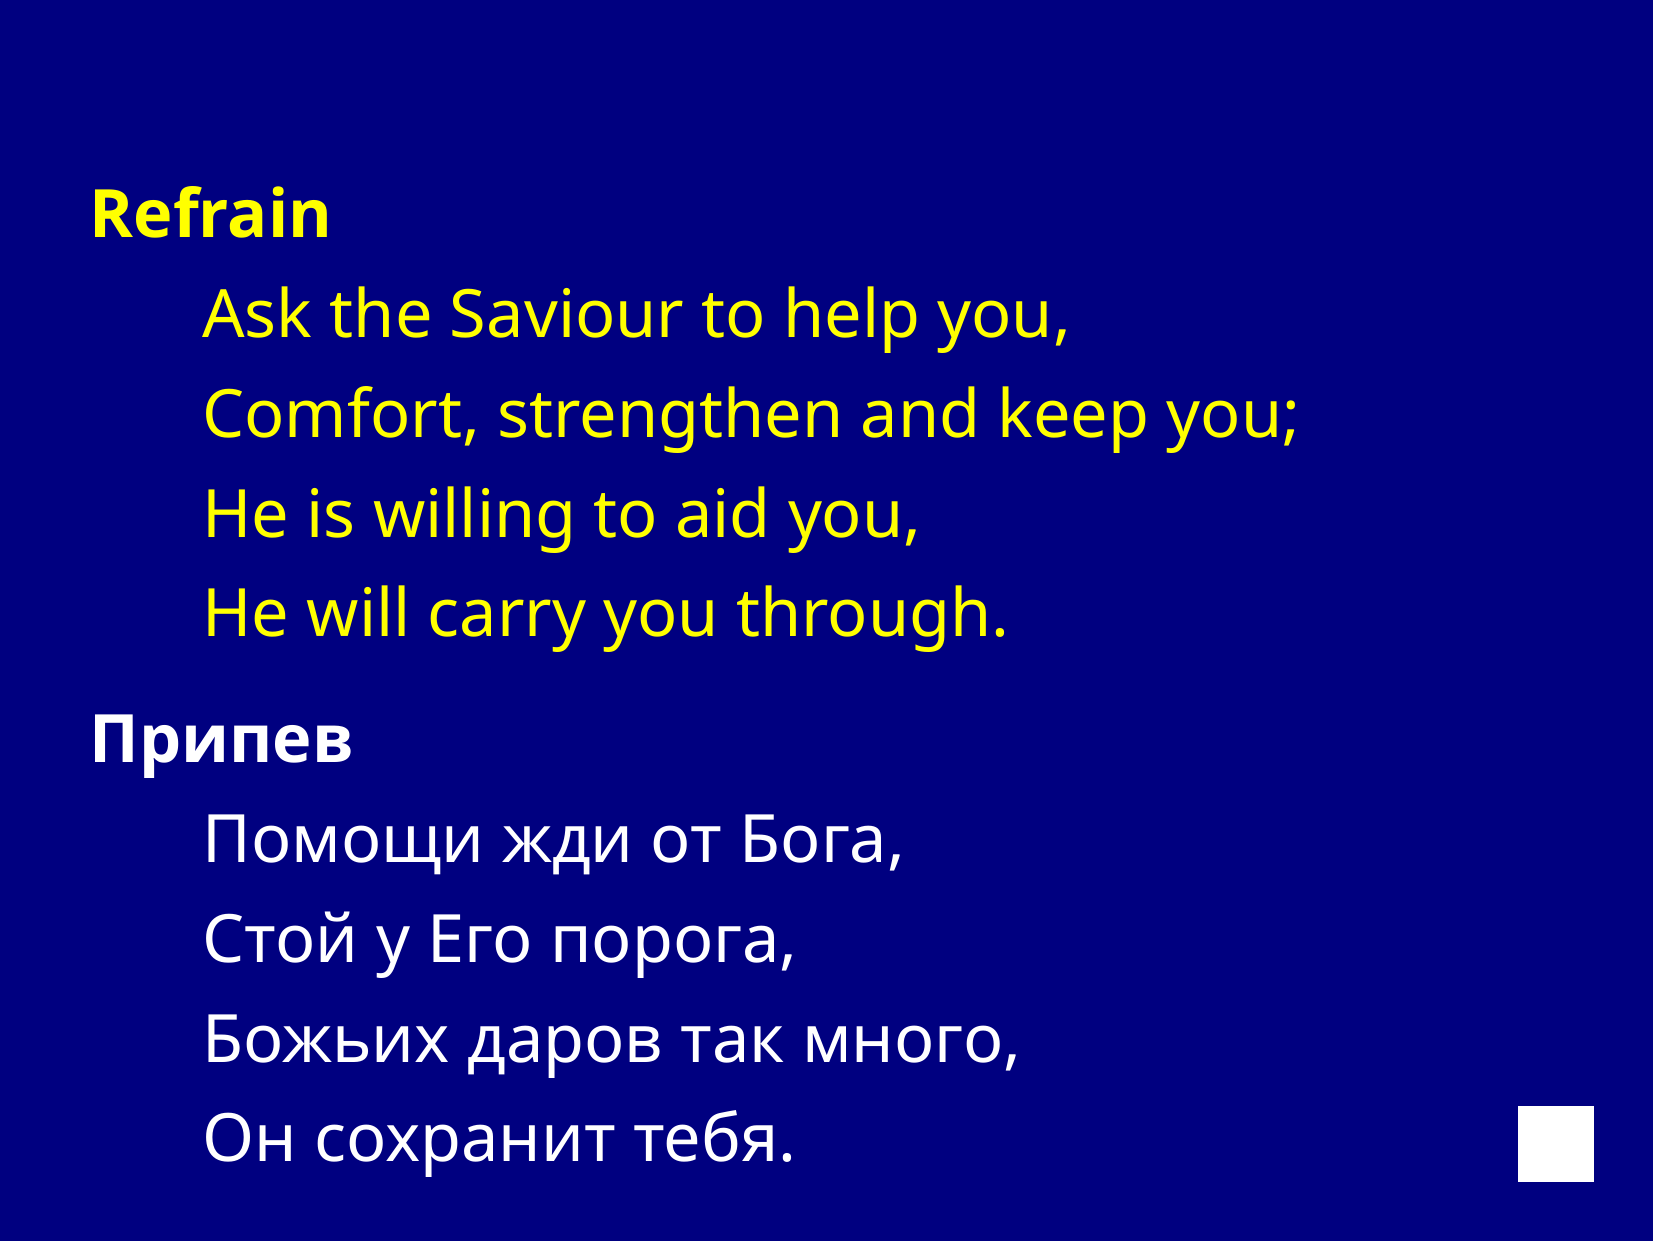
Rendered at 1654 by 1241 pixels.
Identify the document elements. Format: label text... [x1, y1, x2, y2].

text_box [1518, 1106, 1594, 1182]
text_box Refrain Ask the Saviour to help you, Comfort, strengthen and keep you; He is willing to aid you, He will carry you through. [75, 150, 1576, 638]
text_box Припев Помощи жди от Бога, Стой у Его порога, Божьих даров так много, Он сохранит тебя. [75, 675, 1576, 1163]
